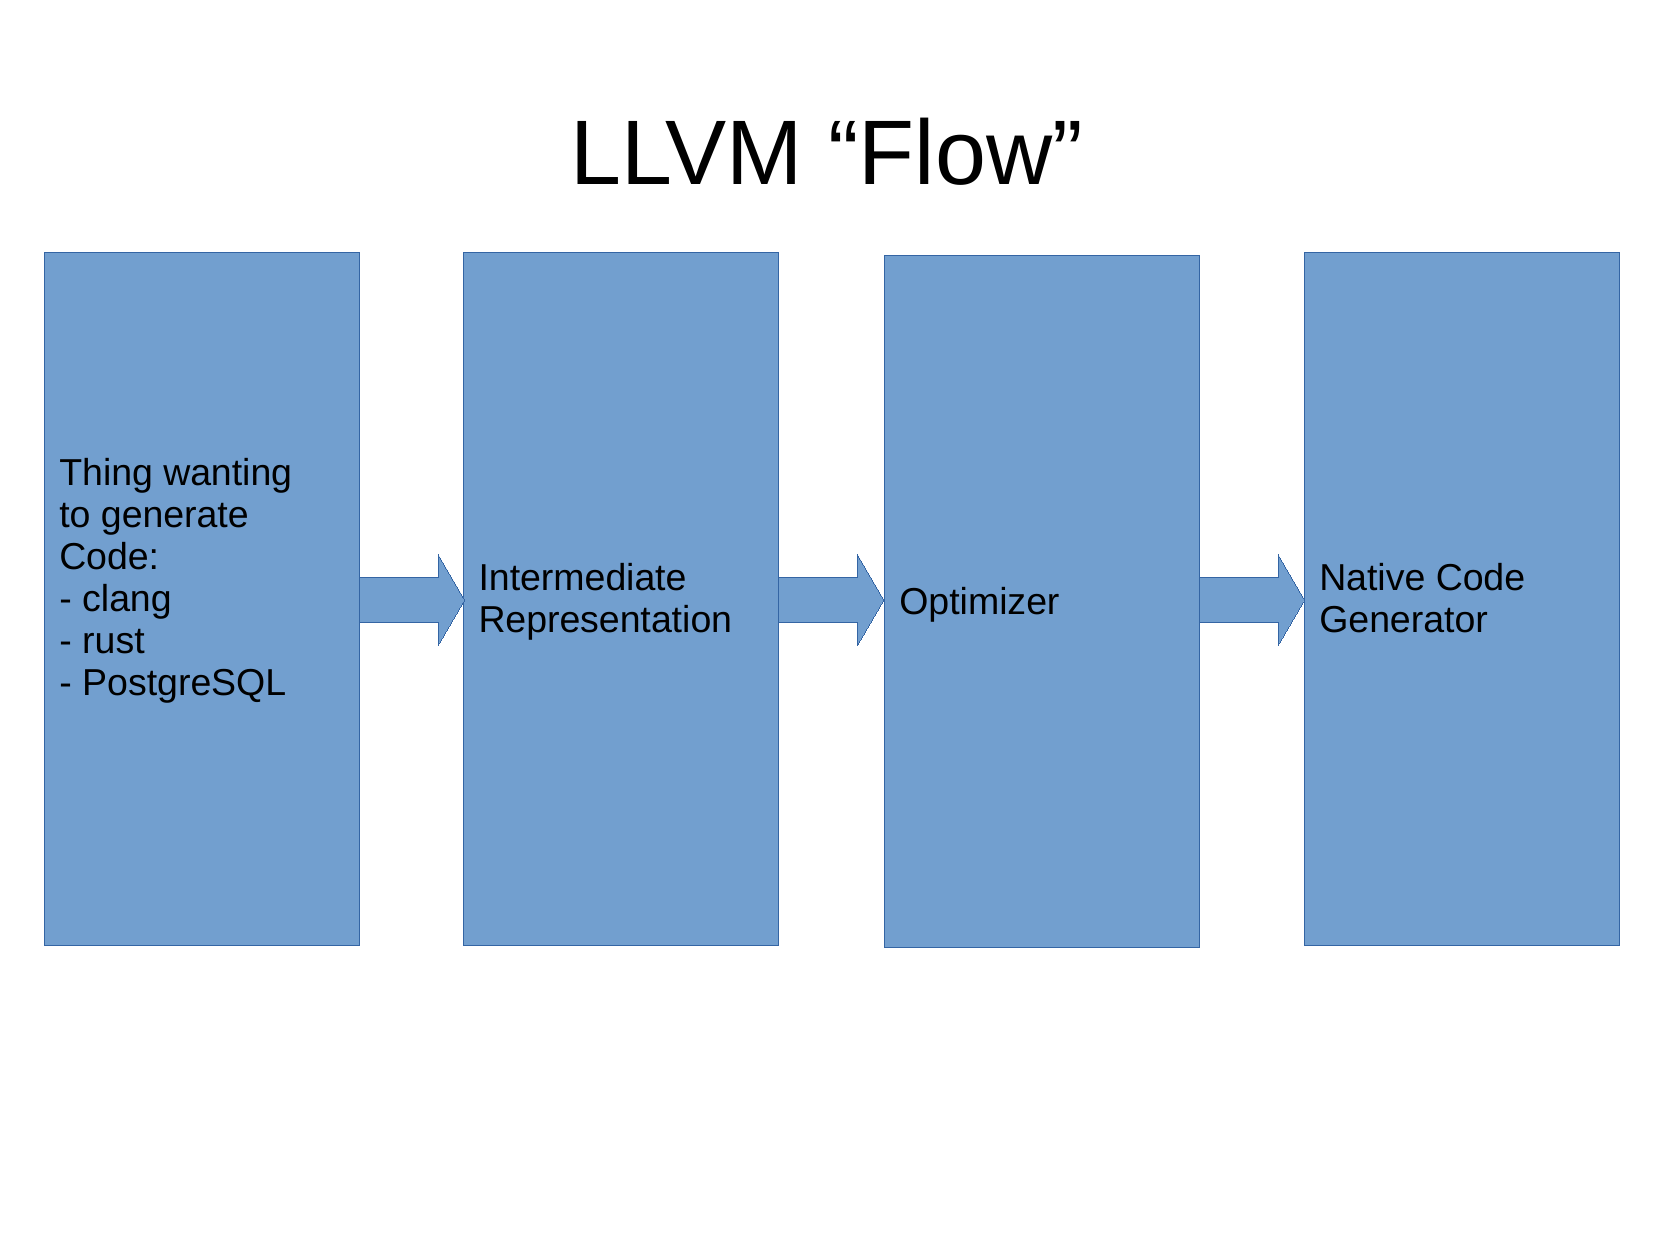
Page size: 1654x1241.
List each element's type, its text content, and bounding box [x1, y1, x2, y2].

text_box [1199, 554, 1305, 646]
text_box Thing wanting to generate Code: - clang - rust - PostgreSQL [44, 252, 360, 946]
text_box [359, 554, 465, 646]
text_box Intermediate Representation [463, 257, 779, 946]
text_box Optimizer [884, 257, 1200, 948]
text_box [778, 554, 884, 646]
title LLVM “Flow” [82, 49, 1571, 257]
text_box Native Code Generator [1304, 252, 1620, 946]
